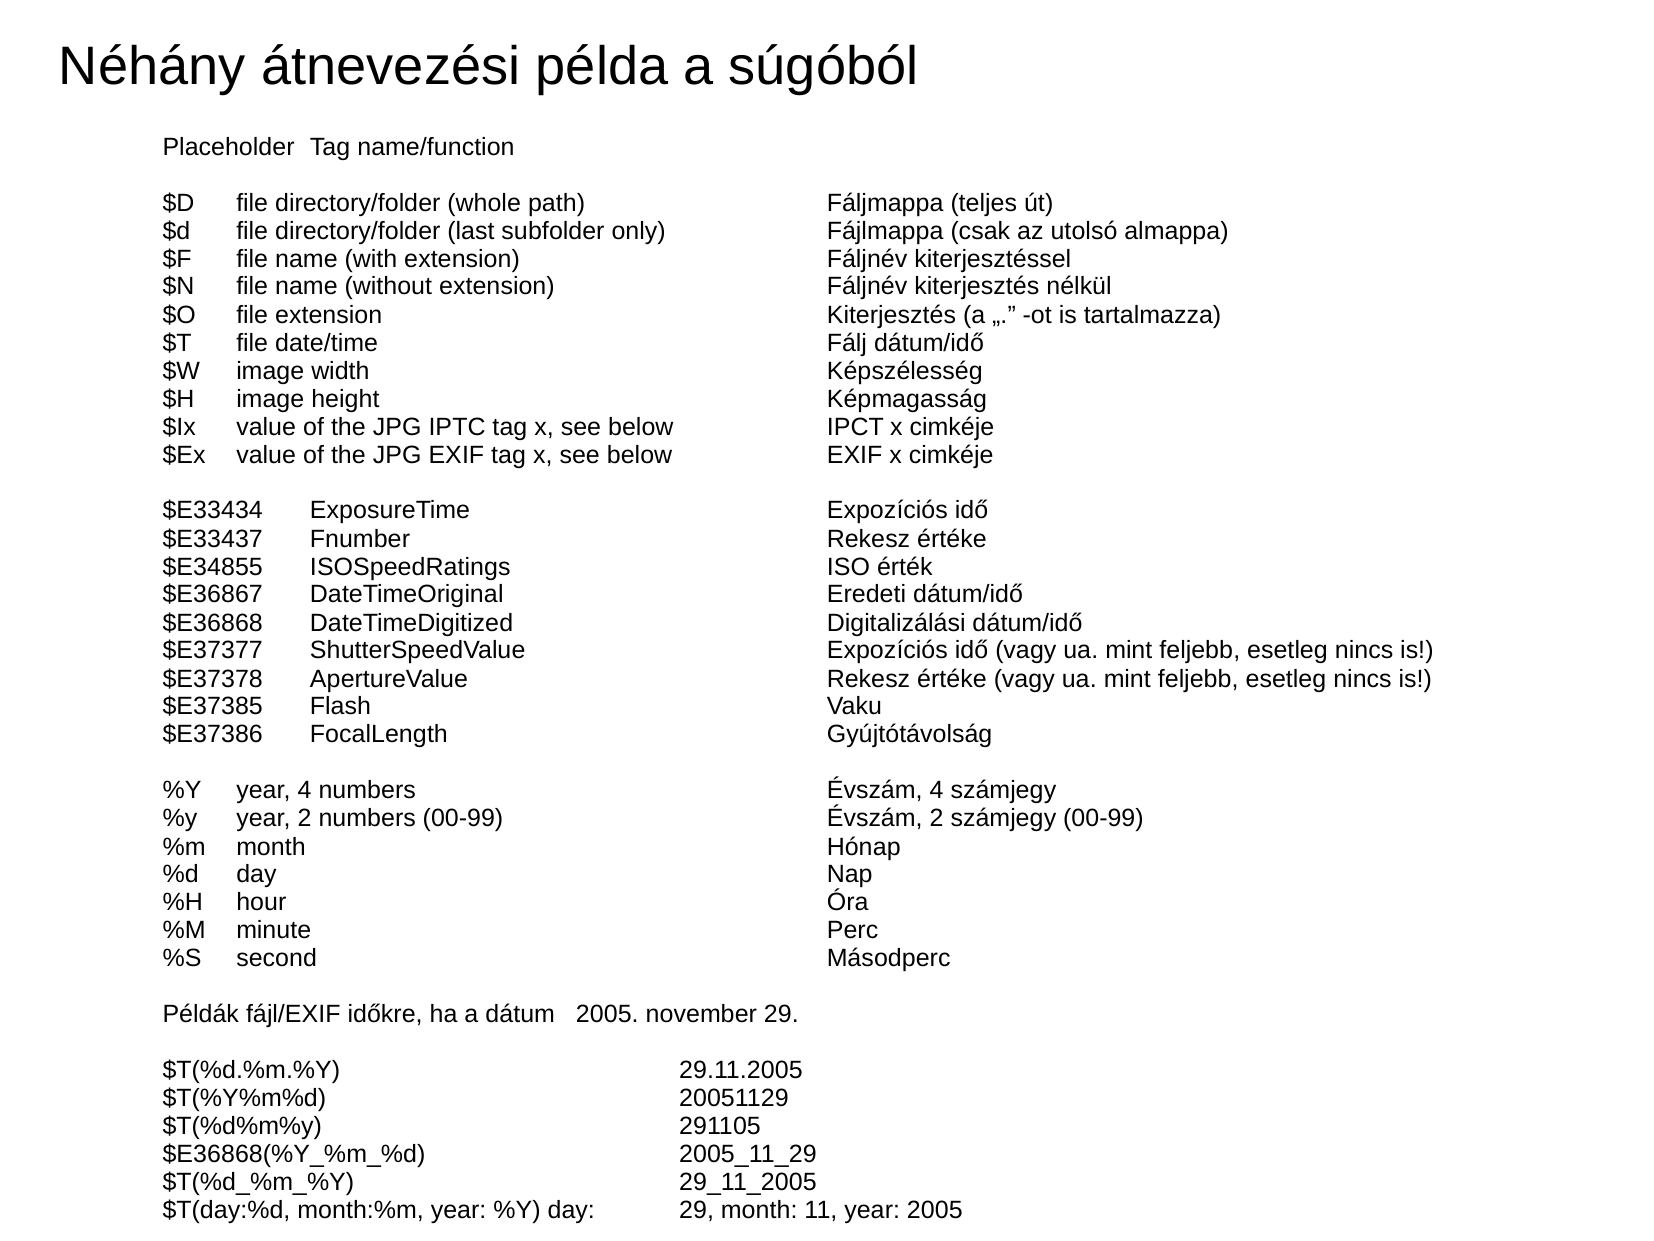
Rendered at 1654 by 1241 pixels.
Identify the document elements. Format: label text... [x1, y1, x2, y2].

text_box Néhány átnevezési példa a súgóból [44, 27, 936, 104]
text_box Placeholder Tag name/function $D file directory/folder (whole path) Fáljmappa (teljes út) $d file directory/folder (last subfolder only) Fájlmappa (csak az utolsó almappa) $F file name (with extension) Fáljnév kiterjesztéssel $N file name (without extension) Fáljnév kiterjesztés nélkül $O file extension Kiterjesztés (a „.” -ot is tartalmazza) $T file date/time Fálj dátum/idő $W image width Képszélesség $H image height Képmagasság $Ix value of the JPG IPTC tag x, see below IPCT x cimkéje $Ex value of the JPG EXIF tag x, see below EXIF x cimkéje $E33434 ExposureTime Expozíciós idő $E33437 Fnumber Rekesz értéke $E34855 ISOSpeedRatings ISO érték $E36867 DateTimeOriginal Eredeti dátum/idő $E36868 DateTimeDigitized Digitalizálási dátum/idő $E37377 ShutterSpeedValue Expozíciós idő (vagy ua. mint feljebb, esetleg nincs is!) $E37378 ApertureValue Rekesz értéke (vagy ua. mint feljebb, esetleg nincs is!) $E37385 Flash Vaku $E37386 FocalLength Gyújtótávolság %Y year, 4 numbers Évszám, 4 számjegy %y year, 2 numbers (00-99) Évszám, 2 számjegy (00-99) %m month Hónap %d day Nap %H hour Óra %M minute Perc %S second Másodperc Példák fájl/EXIF időkre, ha a dátum 2005. november 29. $T(%d.%m.%Y) 29.11.2005 $T(%Y%m%d) 20051129 $T(%d%m%y) 291105 $E36868(%Y_%m_%d) 2005_11_29 $T(%d_%m_%Y) 29_11_2005 $T(day:%d, month:%m, year: %Y) day: 29, month: 11, year: 2005 [147, 125, 1580, 1241]
